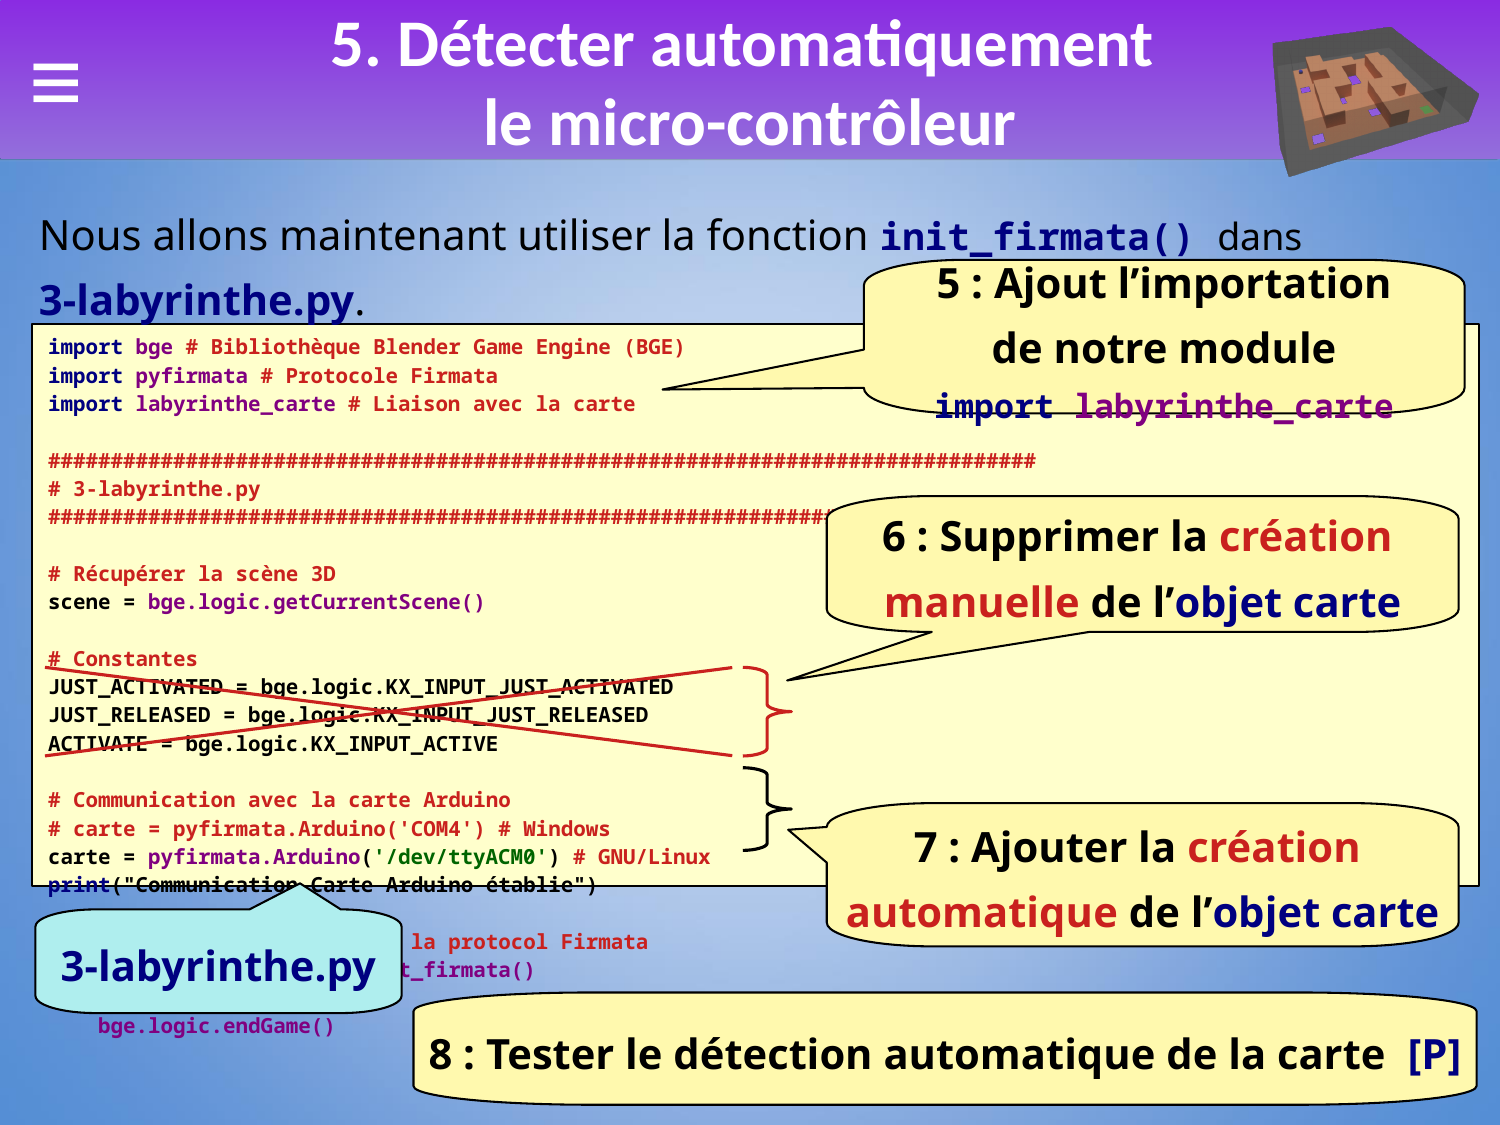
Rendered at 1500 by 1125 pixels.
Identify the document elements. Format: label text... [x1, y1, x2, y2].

text_box 6 : Supprimer la création manuelle de l’objet carte [787, 496, 1459, 681]
text_box import bge # Bibliothèque Blender Game Engine (BGE) import pyfirmata # Protocole Firmata import labyrinthe_carte # Liaison avec la carte ############################################################################### # 3-labyrinthe.py ############################################################################### # Récupérer la scène 3D scene = bge.logic.getCurrentScene() # Constantes JUST_ACTIVATED = bge.logic.KX_INPUT_JUST_ACTIVATED JUST_RELEASED = bge.logic.KX_INPUT_JUST_RELEASED ACTIVATE = bge.logic.KX_INPUT_ACTIVE # Communication avec la carte Arduino # carte = pyfirmata.Arduino('COM4') # Windows carte = pyfirmata.Arduino('/dev/ttyACM0') # GNU/Linux print("Communication Carte Arduino établie") # Détection de la carte avec la protocol Firmata carte = labyrinthe_carte.init_firmata() if carte is None: bge.logic.endGame() [32, 324, 1480, 886]
text_box ≡ [14, 23, 101, 141]
text_box 5. Détecter automatiquement le micro-contrôleur [0, 0, 1500, 159]
text_box 8 : Tester le détection automatique de la carte [P] [413, 992, 1477, 1105]
text_box Nous allons maintenant utiliser la fonction init_firmata() dans 3-labyrinthe.py. [24, 189, 1489, 301]
picture [0, 27, 1500, 1125]
text_box 3-labyrinthe.py [35, 883, 402, 1014]
text_box 5 : Ajout l’importation de notre module import labyrinthe_carte [662, 259, 1465, 414]
text_box 7 : Ajouter la création automatique de l’objet carte [788, 803, 1459, 947]
